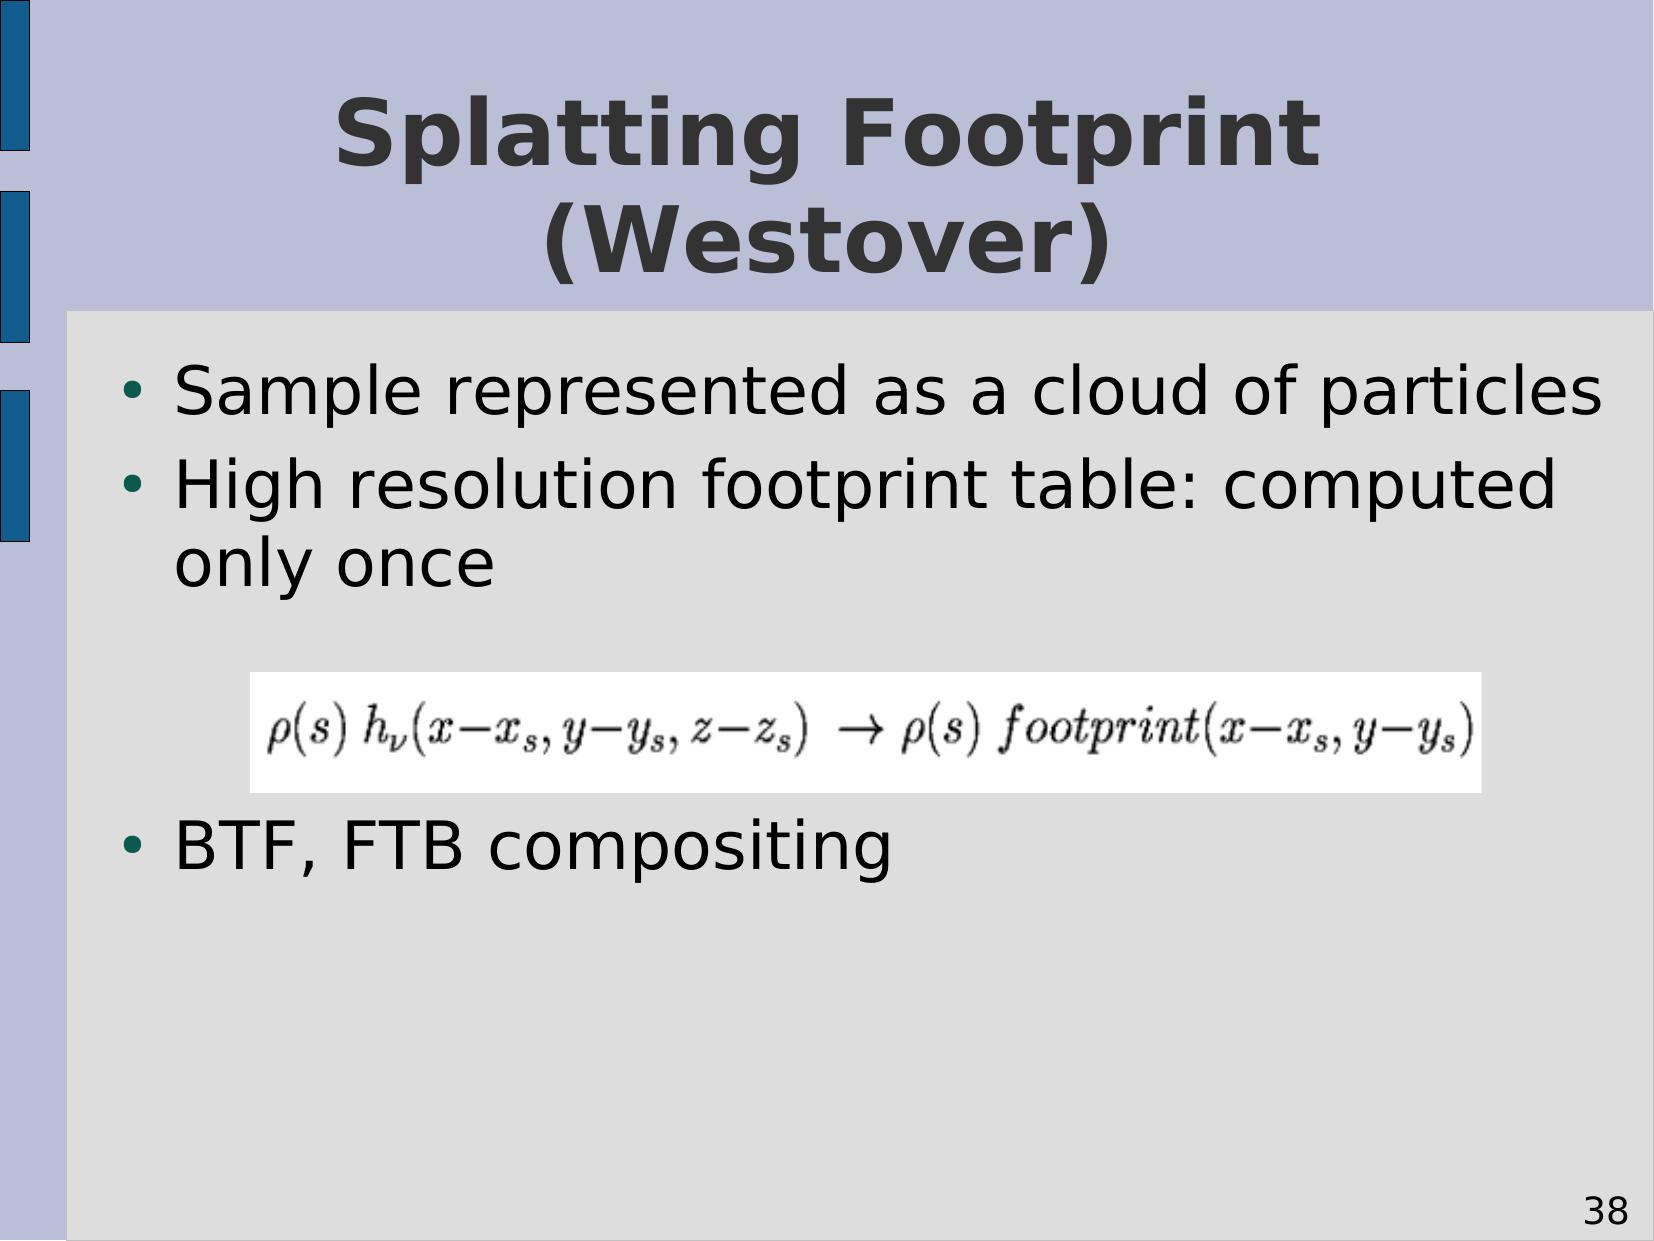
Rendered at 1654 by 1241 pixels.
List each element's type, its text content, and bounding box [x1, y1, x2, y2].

title Splatting Footprint (Westover) [121, 80, 1534, 295]
text_box Sample represented as a cloud of particles High resolution footprint table: computed only once BTF, FTB compositing [87, 344, 1639, 1206]
chart [249, 672, 1482, 793]
